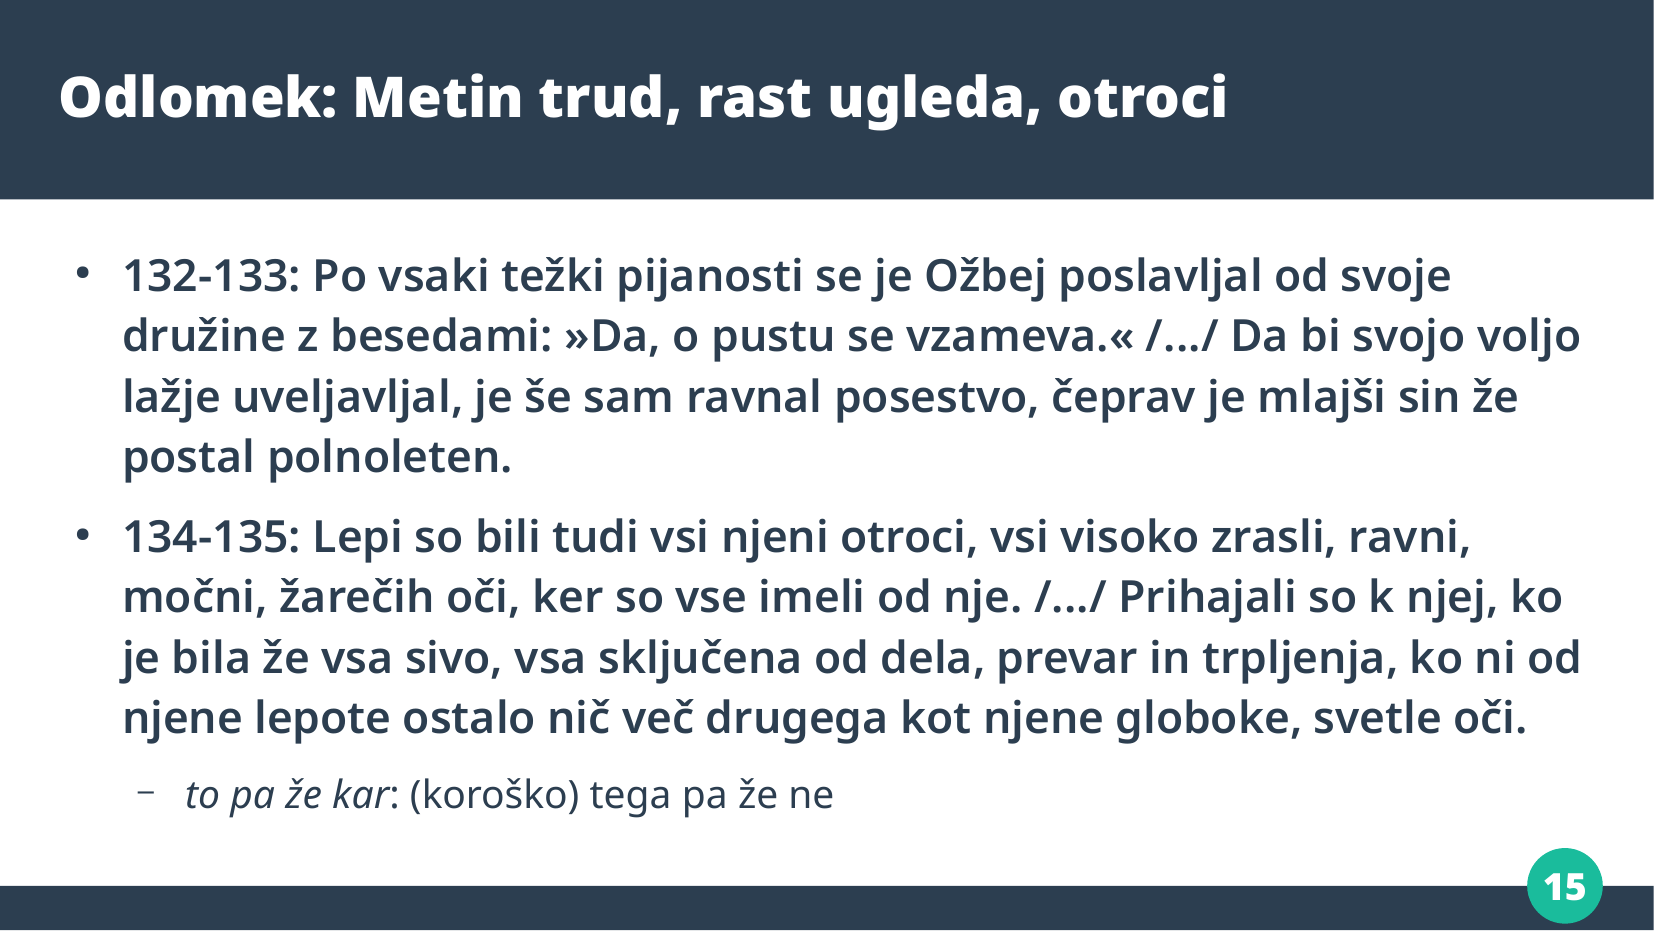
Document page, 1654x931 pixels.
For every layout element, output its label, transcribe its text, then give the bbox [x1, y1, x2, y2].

title Odlomek: Metin trud, rast ugleda, otroci [59, 37, 1595, 155]
list 132-133: Po vsaki težki pijanosti se je Ožbej poslavljal od svoje družine z besedami: »Da, o pustu se vzameva.« /.../ Da bi svojo voljo lažje uveljavljal, je še sam ravnal posestvo, čeprav je mlajši sin že postal polnoleten. 134-135: Lepi so bili tudi vsi njeni otroci, vsi visoko zrasli, ravni, močni, žarečih oči, ker so vse imeli od nje. /.../ Prihajali so k njej, ko je bila že vsa sivo, vsa sključena od dela, prevar in trpljenja, ko ni od njene lepote ostalo nič več drugega kot njene globoke, svetle oči. to pa že kar: (koroško) tega pa že ne [59, 243, 1595, 864]
